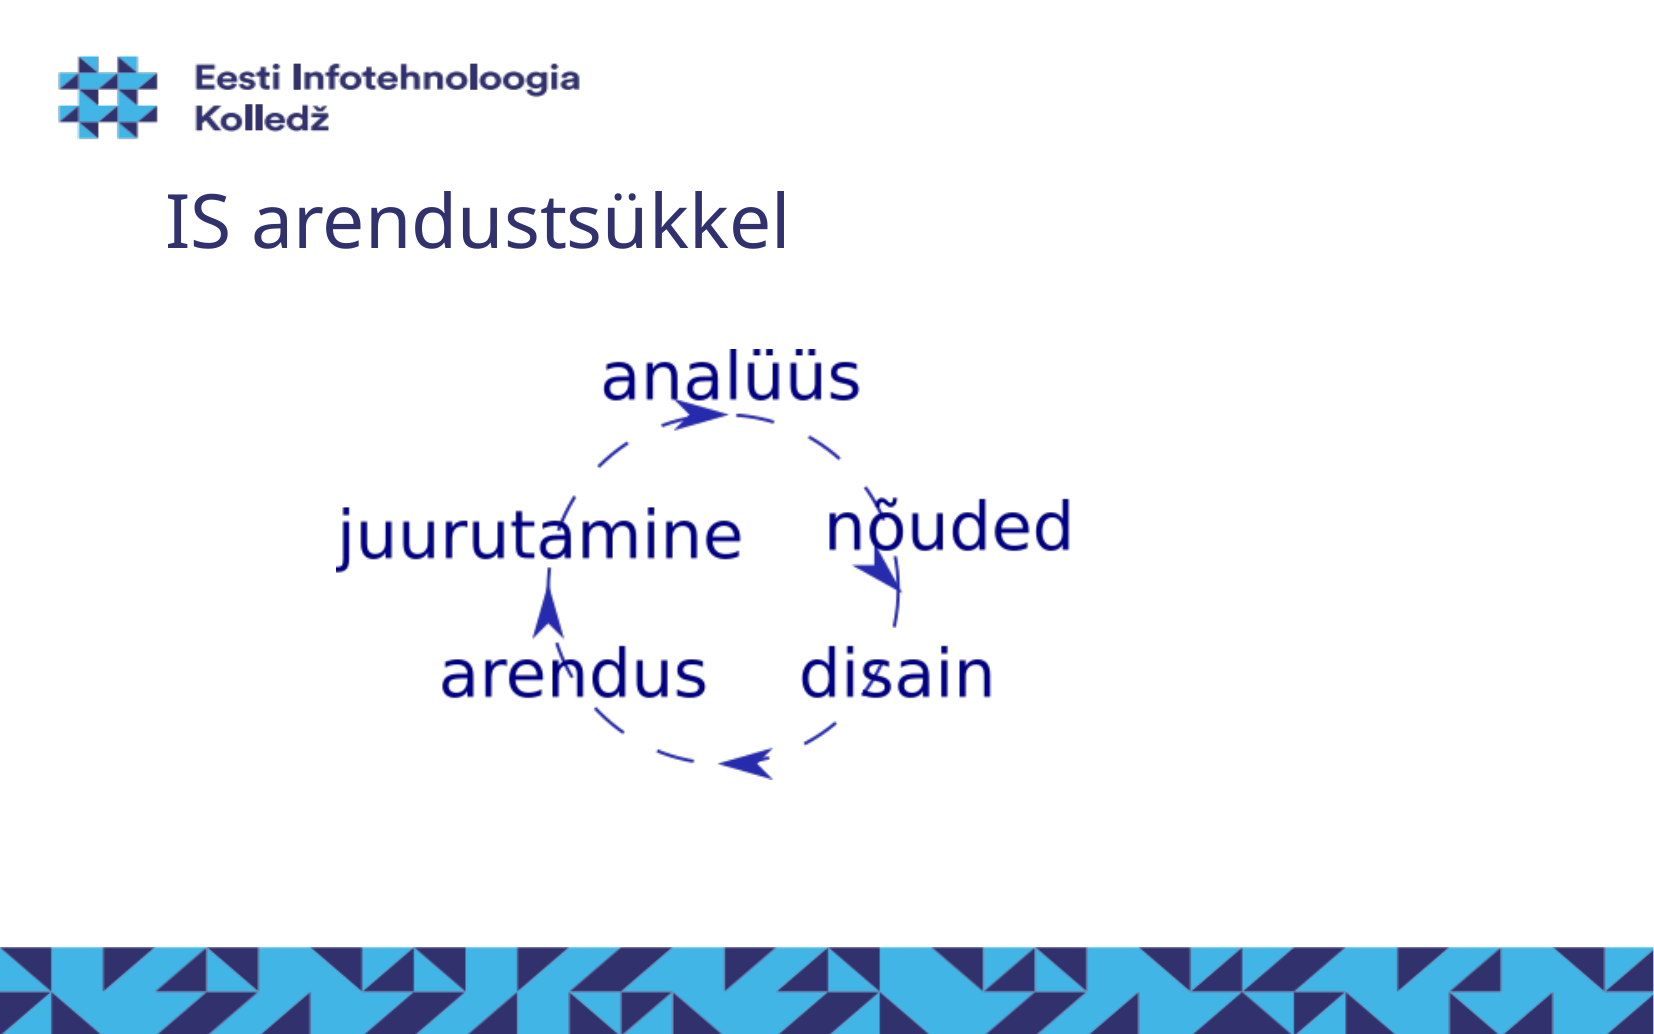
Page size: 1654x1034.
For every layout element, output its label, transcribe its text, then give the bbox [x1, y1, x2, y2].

title IS arendustsükkel [165, 132, 1501, 306]
picture [336, 349, 1075, 780]
